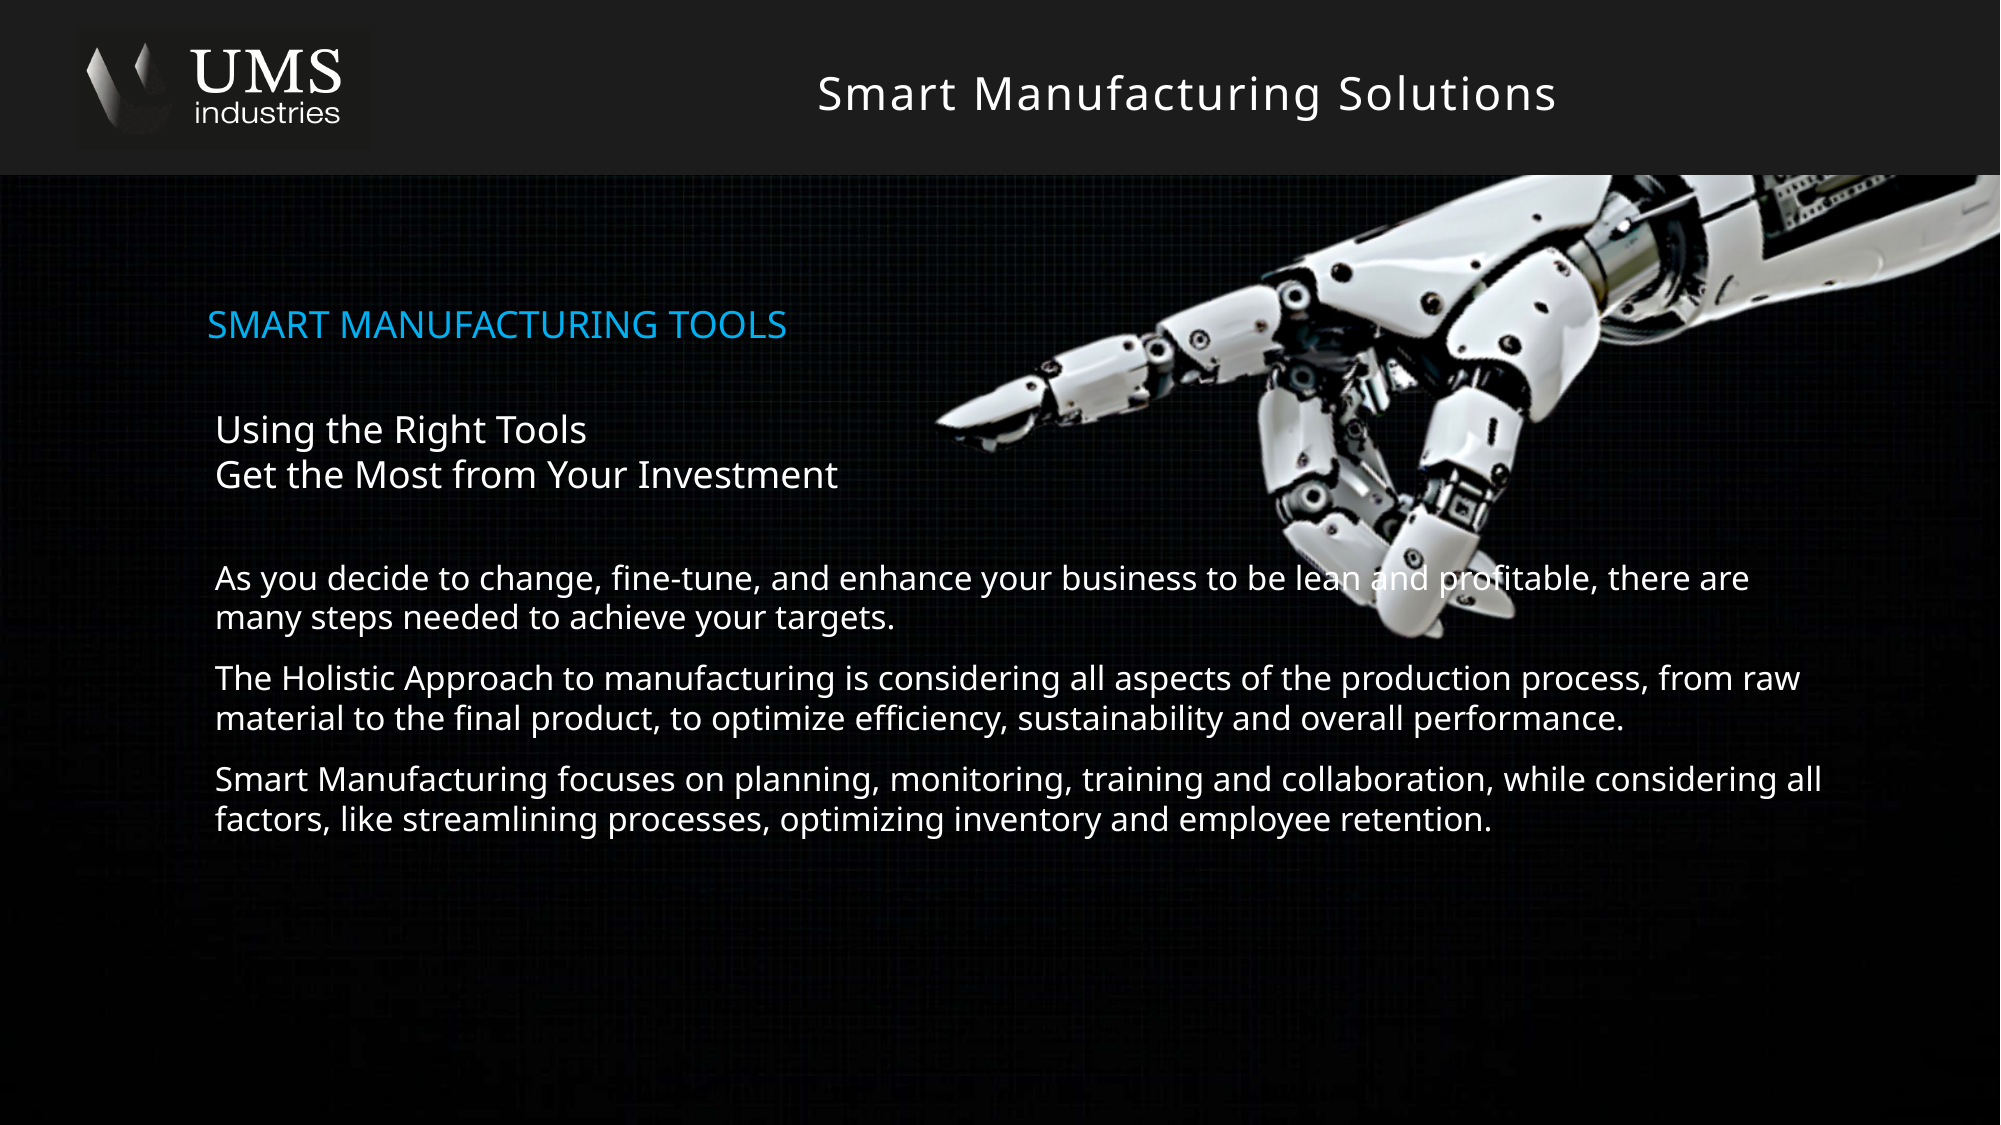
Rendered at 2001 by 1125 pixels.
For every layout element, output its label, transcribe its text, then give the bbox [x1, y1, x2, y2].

subtitle As you decide to change, fine-tune, and enhance your business to be lean and profitable, there are many steps needed to achieve your targets. The Holistic Approach to manufacturing is considering all aspects of the production process, from raw material to the final product, to optimize efficiency, sustainability and overall performance. Smart Manufacturing focuses on planning, monitoring, training and collaboration, while considering all factors, like streamlining processes, optimizing inventory and employee retention. [199, 549, 1846, 959]
picture [76, 27, 369, 150]
text_box Smart Manufacturing Solutions [802, 57, 1924, 128]
text_box [0, 0, 2000, 175]
picture [0, 175, 2000, 1125]
text_box Using the Right Tools Get the Most from Your Investment [199, 398, 1227, 505]
text_box SMART MANUFACTURING TOOLS [192, 293, 1348, 355]
